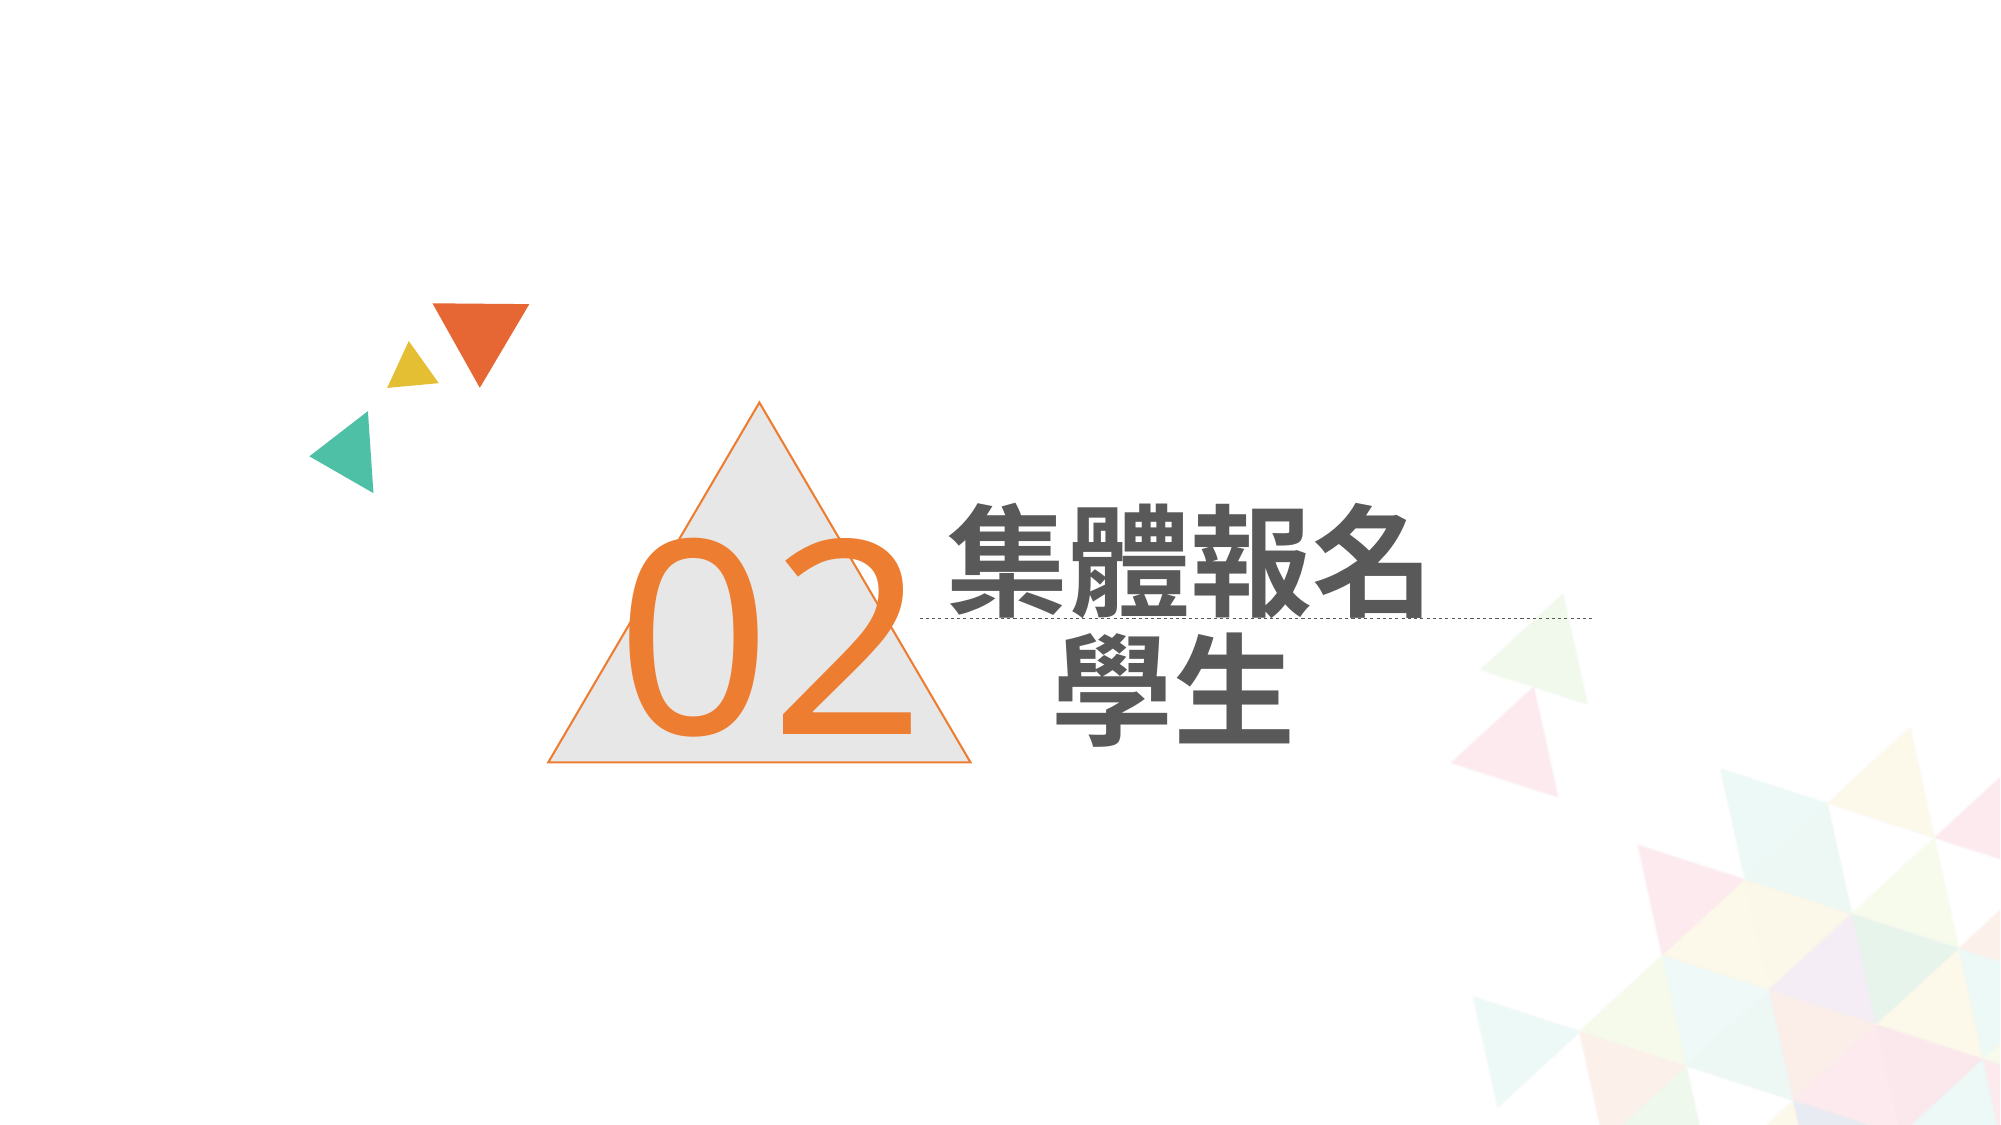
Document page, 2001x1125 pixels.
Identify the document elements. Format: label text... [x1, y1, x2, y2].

text_box 集體報名 [934, 473, 1482, 629]
text_box 02 [601, 456, 916, 800]
text_box [916, 669, 971, 763]
text_box [548, 672, 601, 763]
text_box [728, 402, 791, 456]
text_box 學生 [1039, 629, 1405, 748]
